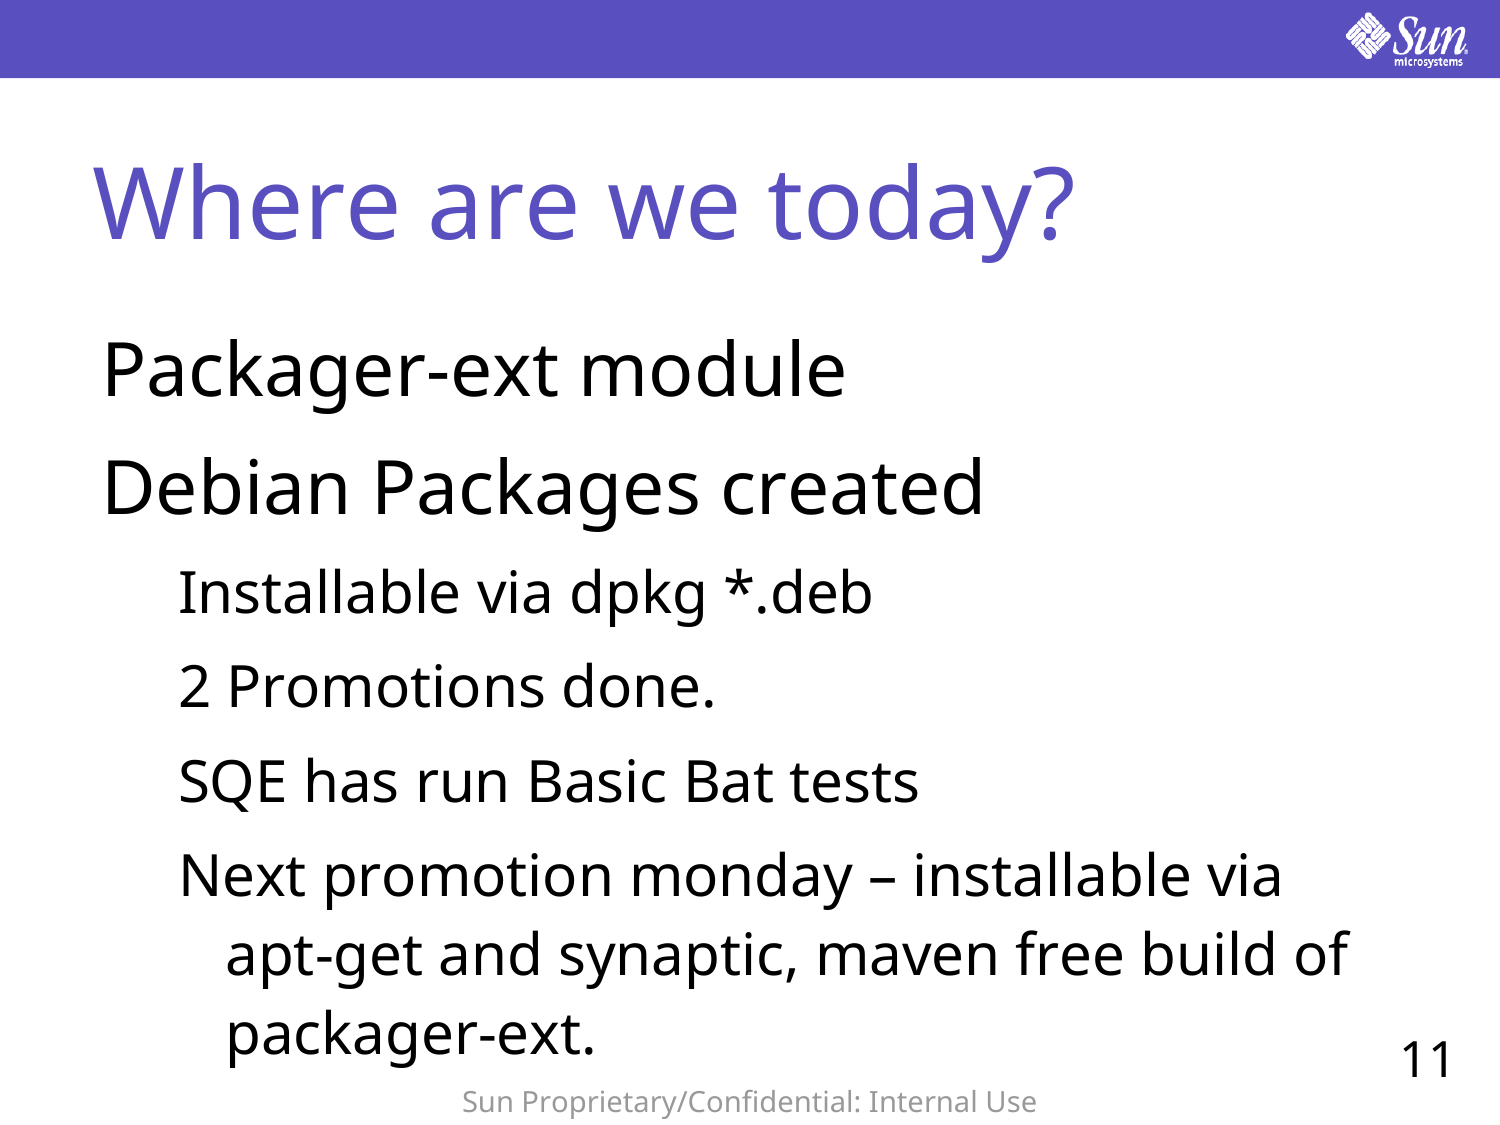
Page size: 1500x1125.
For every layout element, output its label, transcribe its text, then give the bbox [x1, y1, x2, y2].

list Packager-ext module Debian Packages created Installable via dpkg *.deb 2 Promotions done. SQE has run Basic Bat tests Next promotion monday – installable via apt-get and synaptic, maven free build of packager-ext. [83, 316, 1365, 1026]
title Where are we today? [93, 99, 1455, 311]
picture [1342, 8, 1471, 71]
